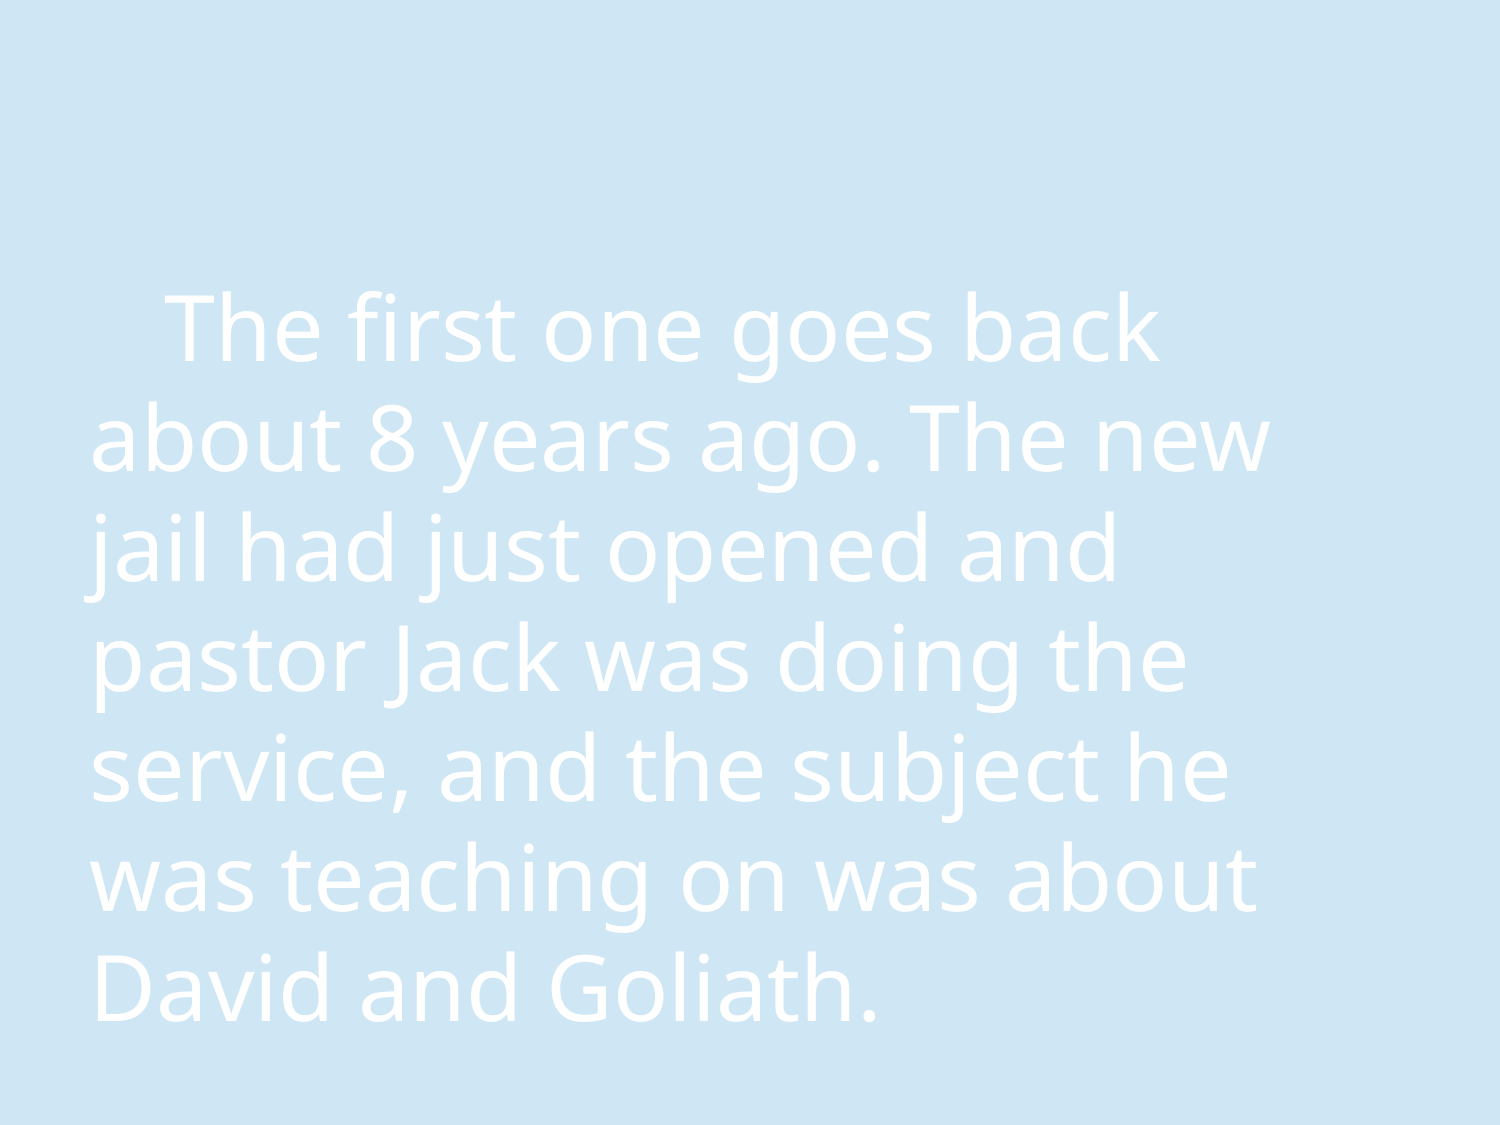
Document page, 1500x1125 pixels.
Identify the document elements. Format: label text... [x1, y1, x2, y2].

list The first one goes back about 8 years ago. The new jail had just opened and pastor Jack was doing the service, and the subject he was teaching on was about David and Goliath. [75, 262, 1425, 1035]
